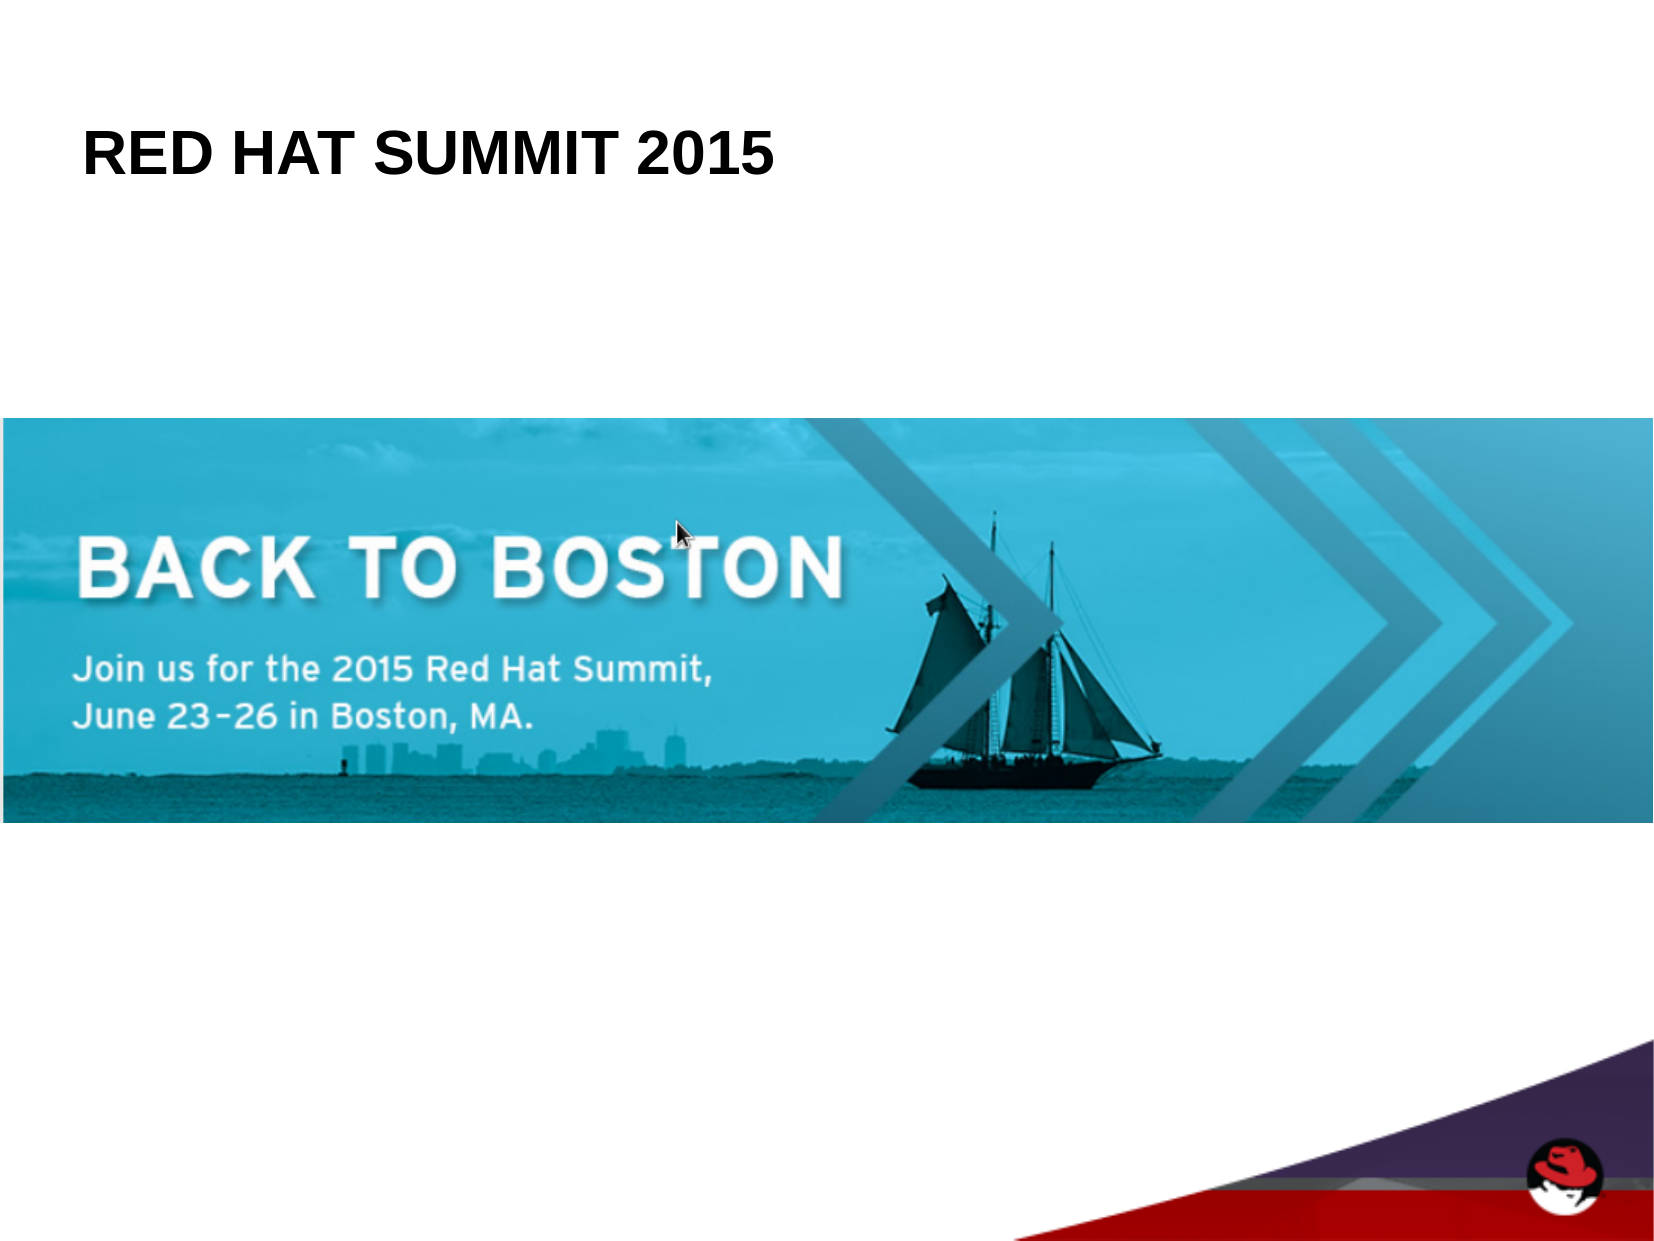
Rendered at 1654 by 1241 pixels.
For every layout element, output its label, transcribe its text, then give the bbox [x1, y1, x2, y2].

picture [1012, 1036, 1654, 1241]
picture [0, 418, 1653, 823]
title RED HAT SUMMIT 2015 [82, 49, 1571, 257]
